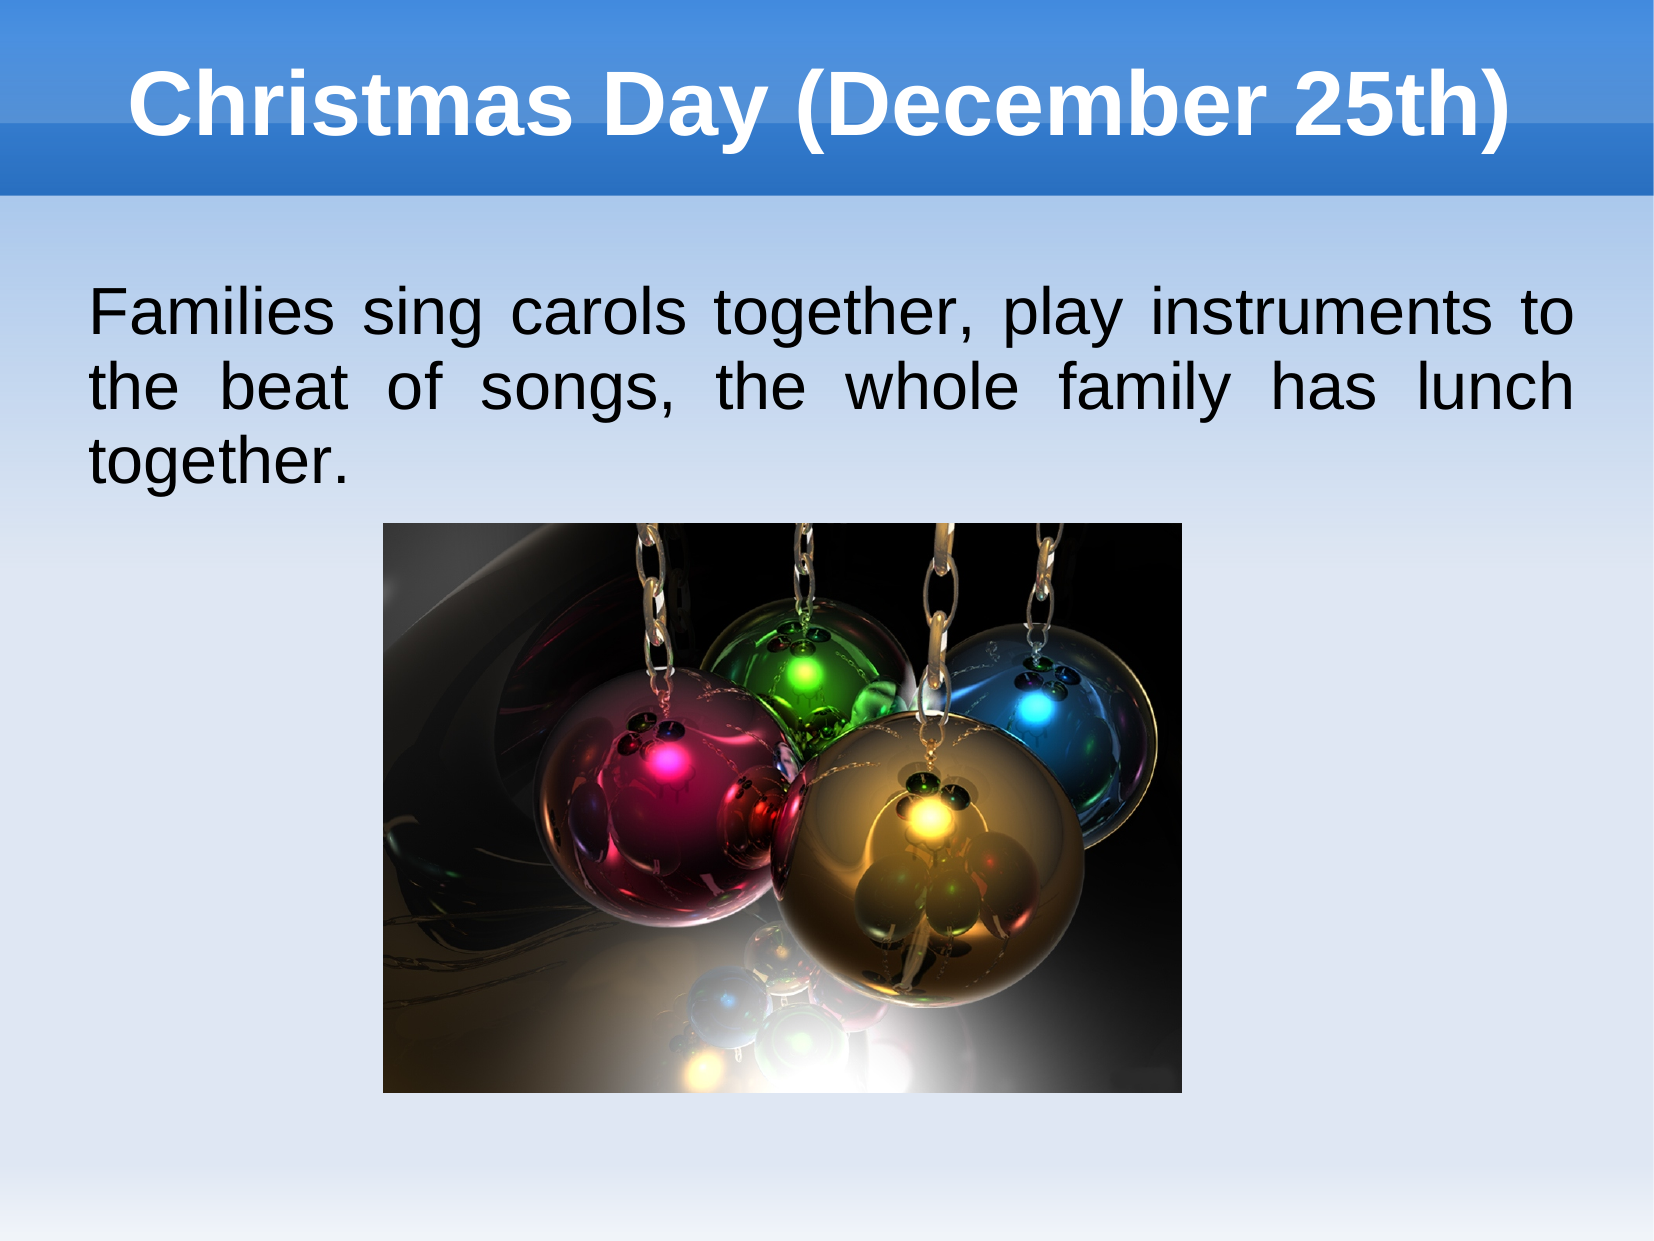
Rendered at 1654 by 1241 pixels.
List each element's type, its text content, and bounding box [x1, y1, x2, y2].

list Families sing carols together, play instruments to the beat of songs, the whole family has lunch together. [88, 274, 1577, 1093]
picture [0, 0, 1654, 1241]
title Christmas Day (December 25th) [76, 0, 1565, 208]
